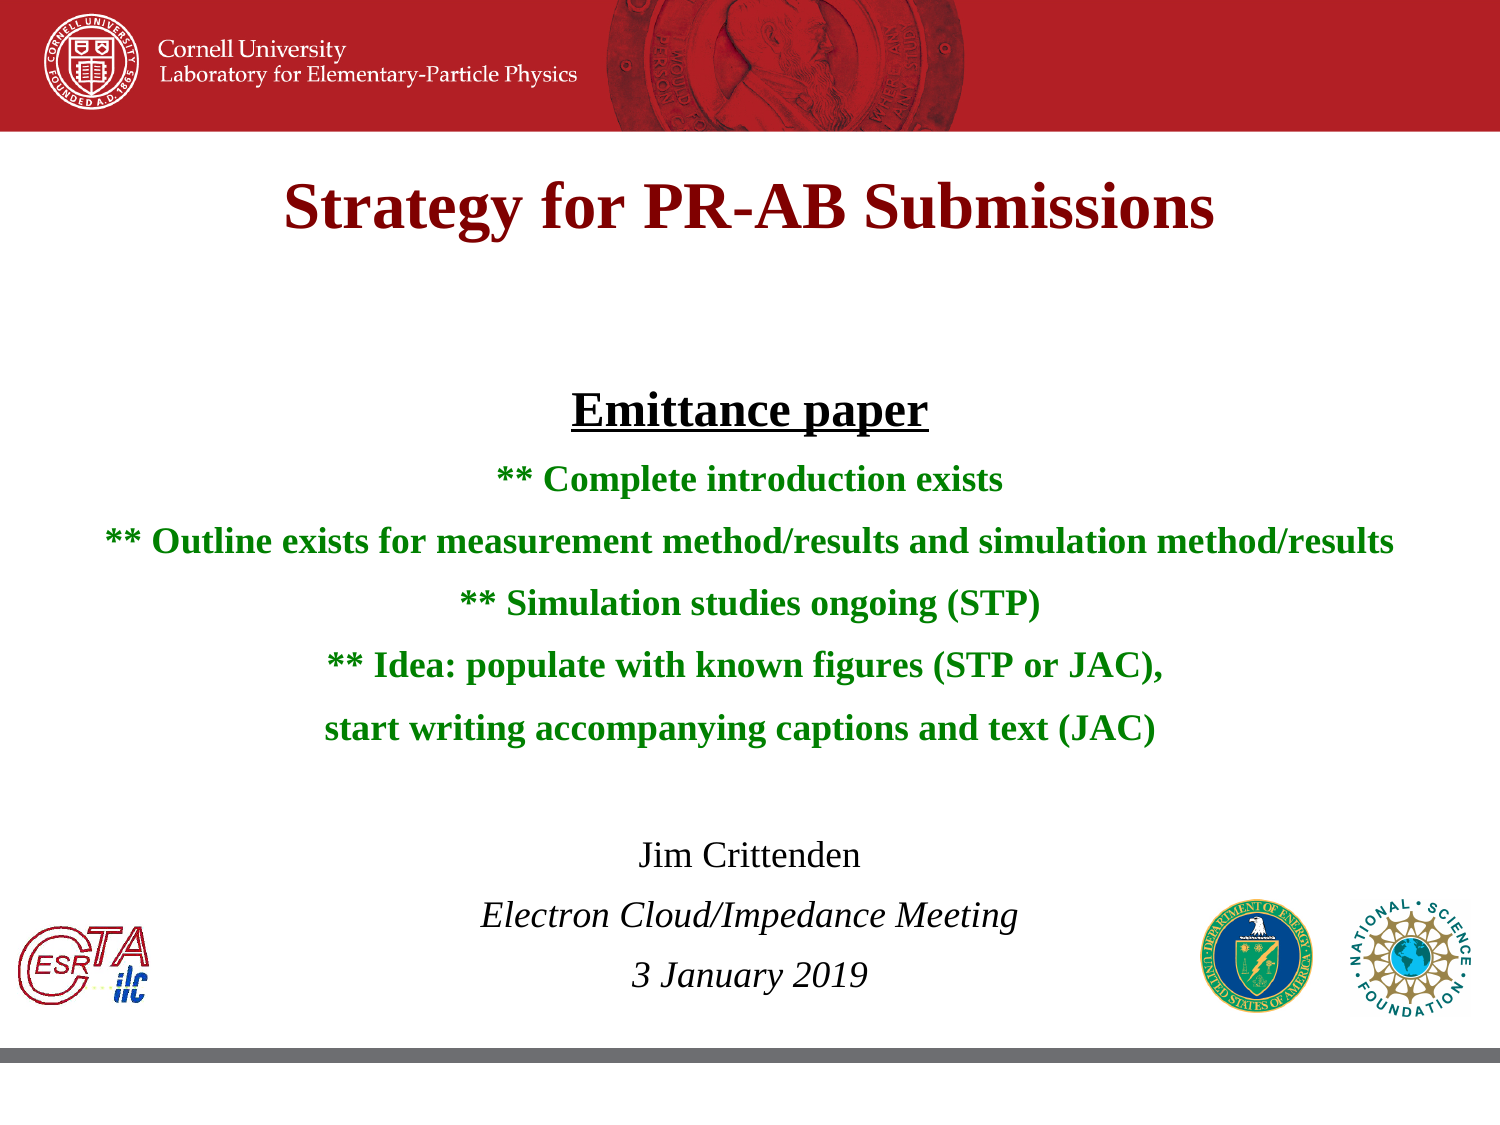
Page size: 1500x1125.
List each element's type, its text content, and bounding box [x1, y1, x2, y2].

picture [0, 0, 1500, 132]
subtitle Jim Crittenden Electron Cloud/Impedance Meeting 3 January 2019 [300, 825, 1201, 1002]
picture [8, 899, 151, 1036]
picture [1350, 899, 1471, 1017]
picture [1200, 899, 1313, 1013]
title Strategy for PR-AB Submissions Emittance paper ** Complete introduction exists ** Outline exists for measurement method/results and simulation method/results ** Simulation studies ongoing (STP) ** Idea: populate with known figures (STP or JAC), start writing accompanying captions and text (JAC) [0, 144, 1500, 736]
